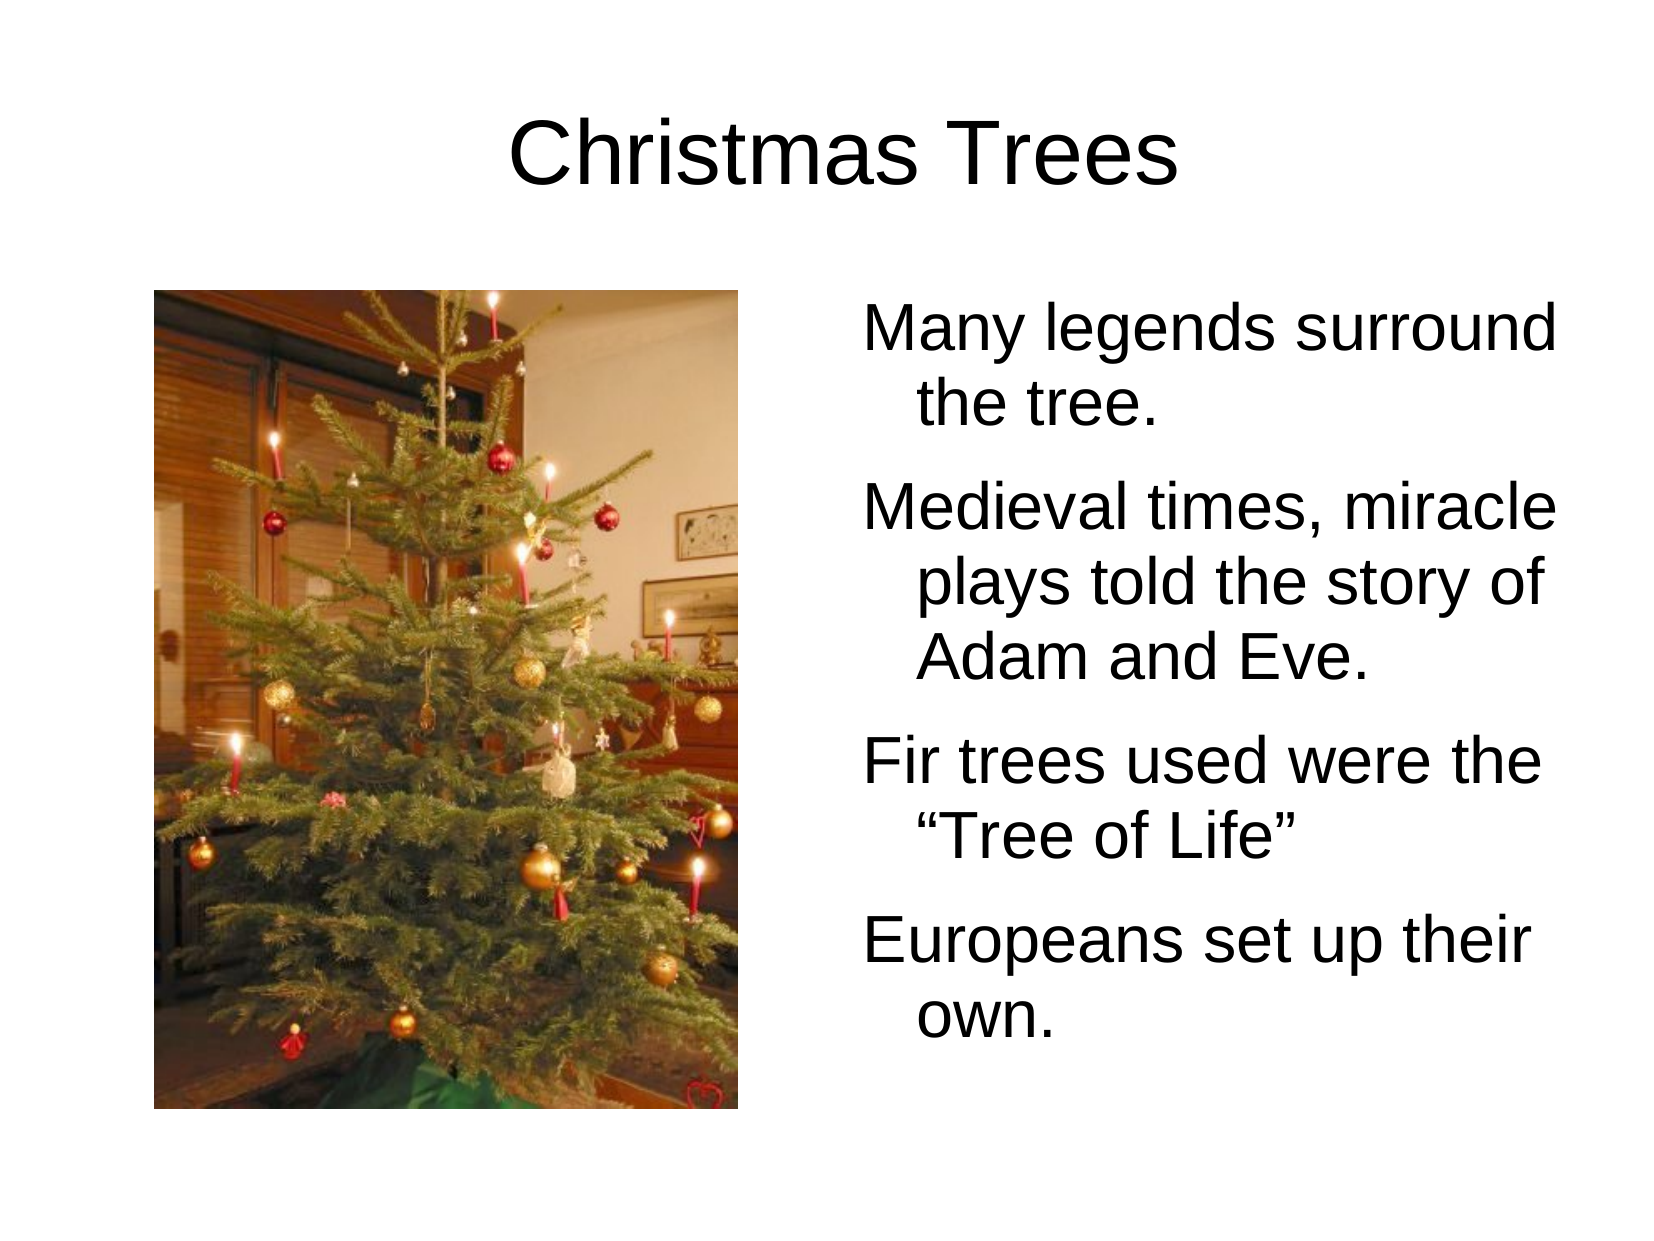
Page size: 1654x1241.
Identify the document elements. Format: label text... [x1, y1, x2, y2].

list Many legends surround the tree. Medieval times, miracle plays told the story of Adam and Eve. Fir trees used were the “Tree of Life” Europeans set up their own. [845, 290, 1572, 1127]
picture [154, 290, 738, 1109]
title Christmas Trees [82, 49, 1571, 257]
